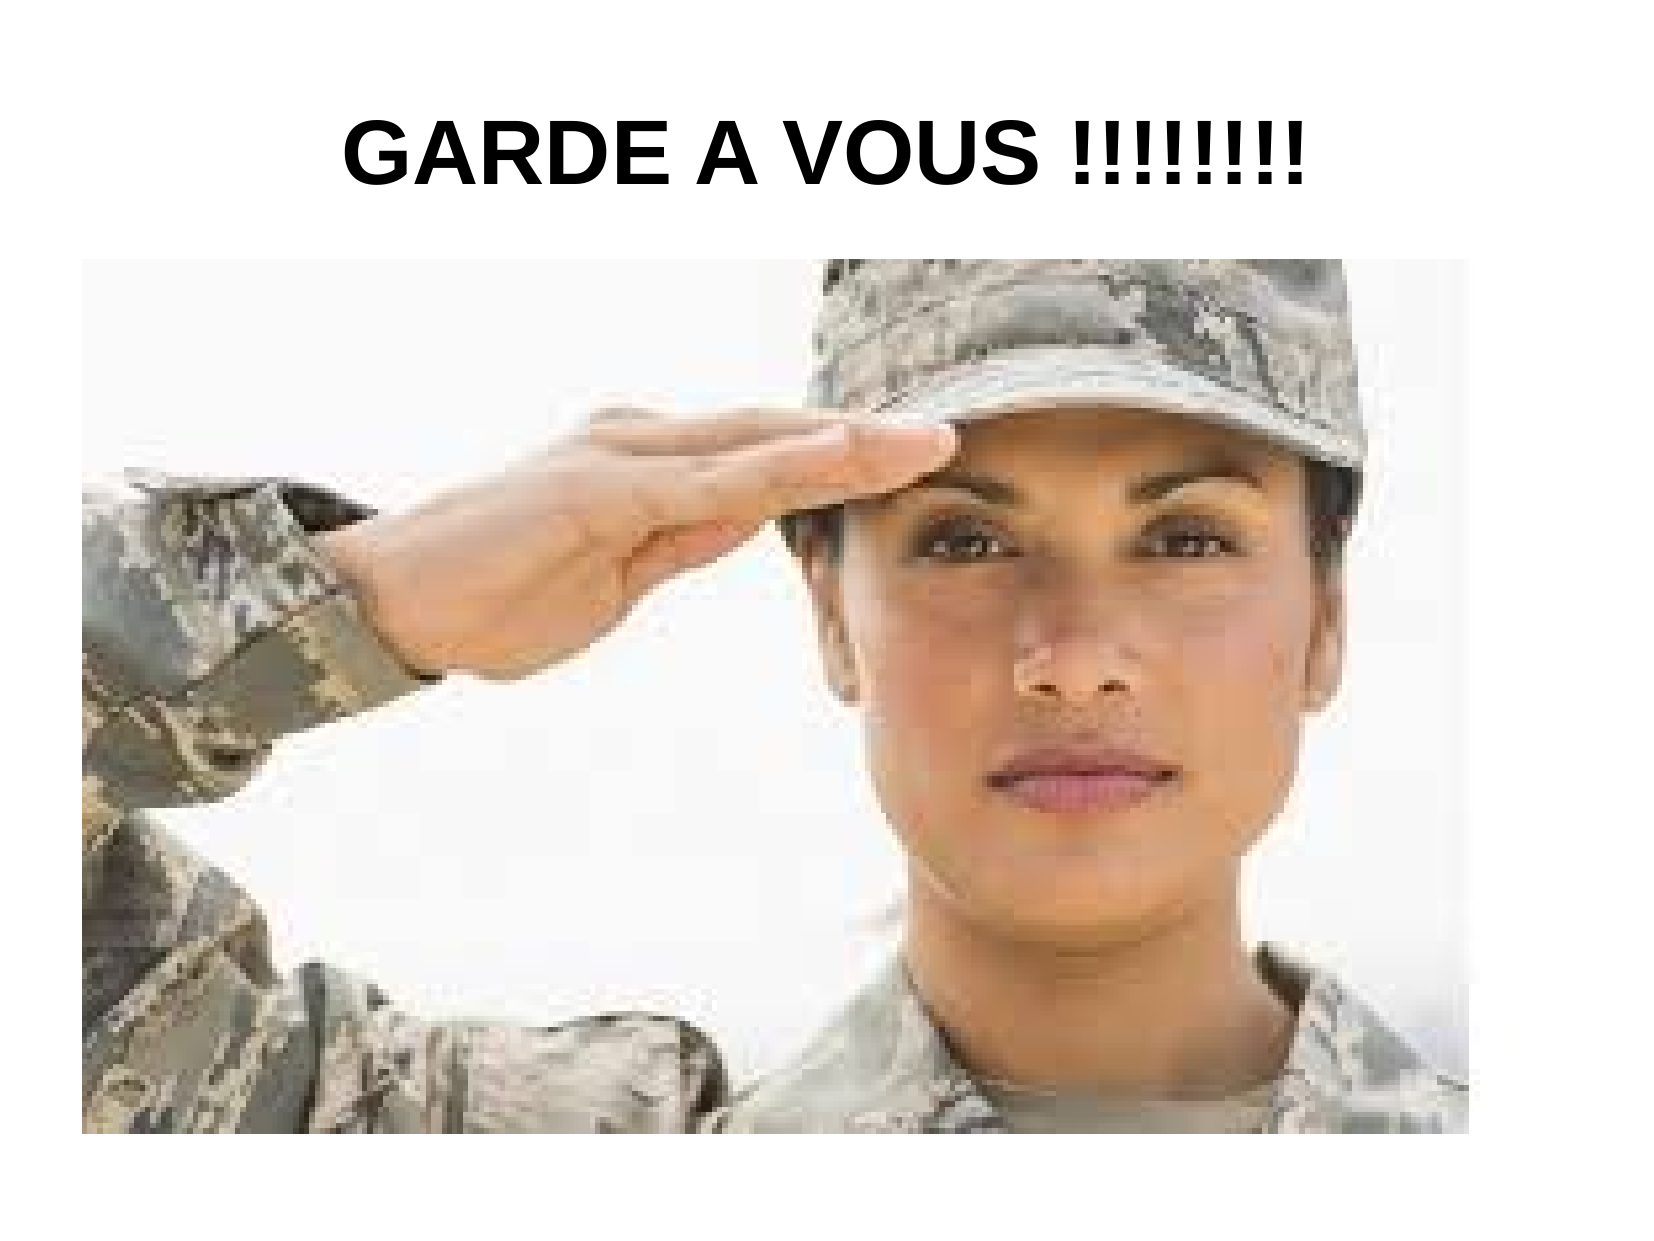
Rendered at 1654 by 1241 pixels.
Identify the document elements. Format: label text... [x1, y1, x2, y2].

title GARDE A VOUS !!!!!!!! [82, 49, 1571, 257]
picture [82, 259, 1654, 1134]
